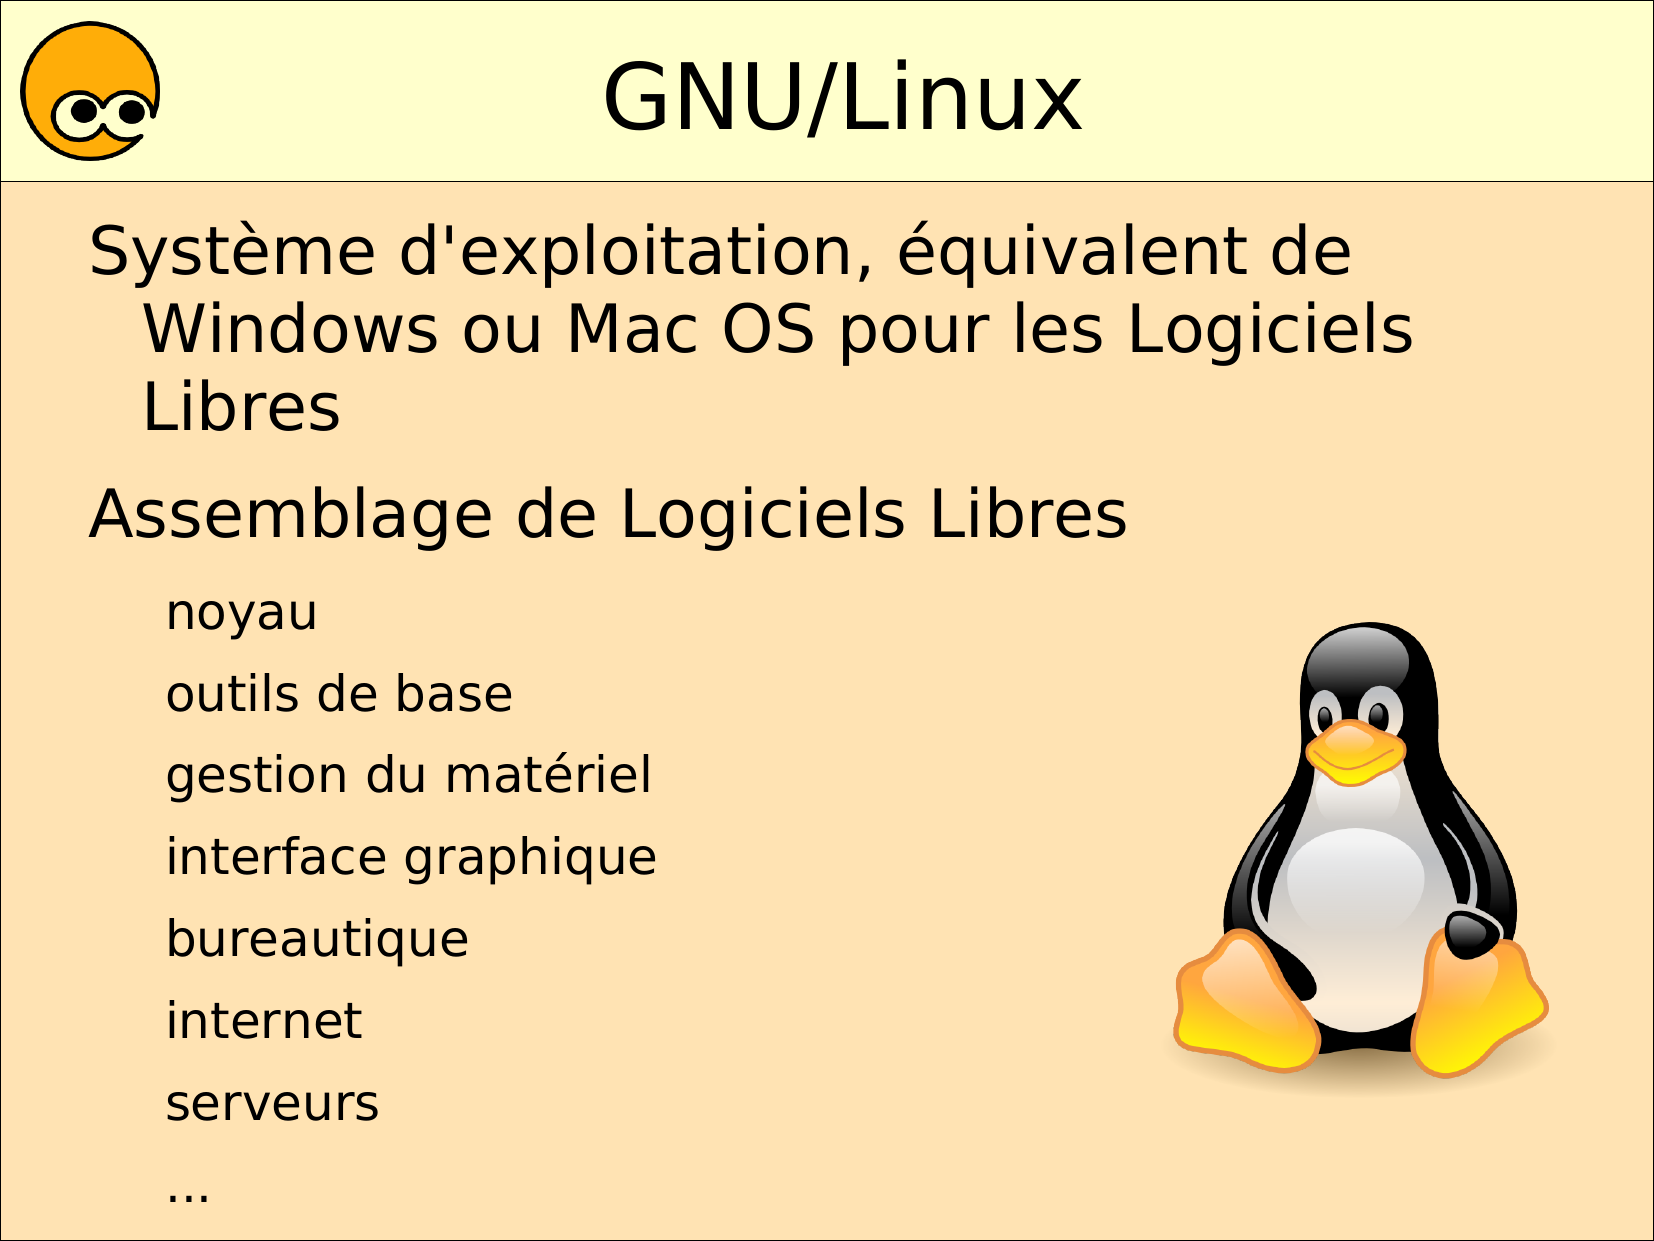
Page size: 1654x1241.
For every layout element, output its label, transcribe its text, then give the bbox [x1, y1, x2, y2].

picture [20, 21, 160, 161]
title GNU/Linux [135, 43, 1552, 151]
picture [1159, 622, 1558, 1098]
list Système d'exploitation, équivalent de Windows ou Mac OS pour les Logiciels Libres Assemblage de Logiciels Libres noyau outils de base gestion du matériel interface graphique bureautique internet serveurs ... [70, 212, 1559, 1215]
